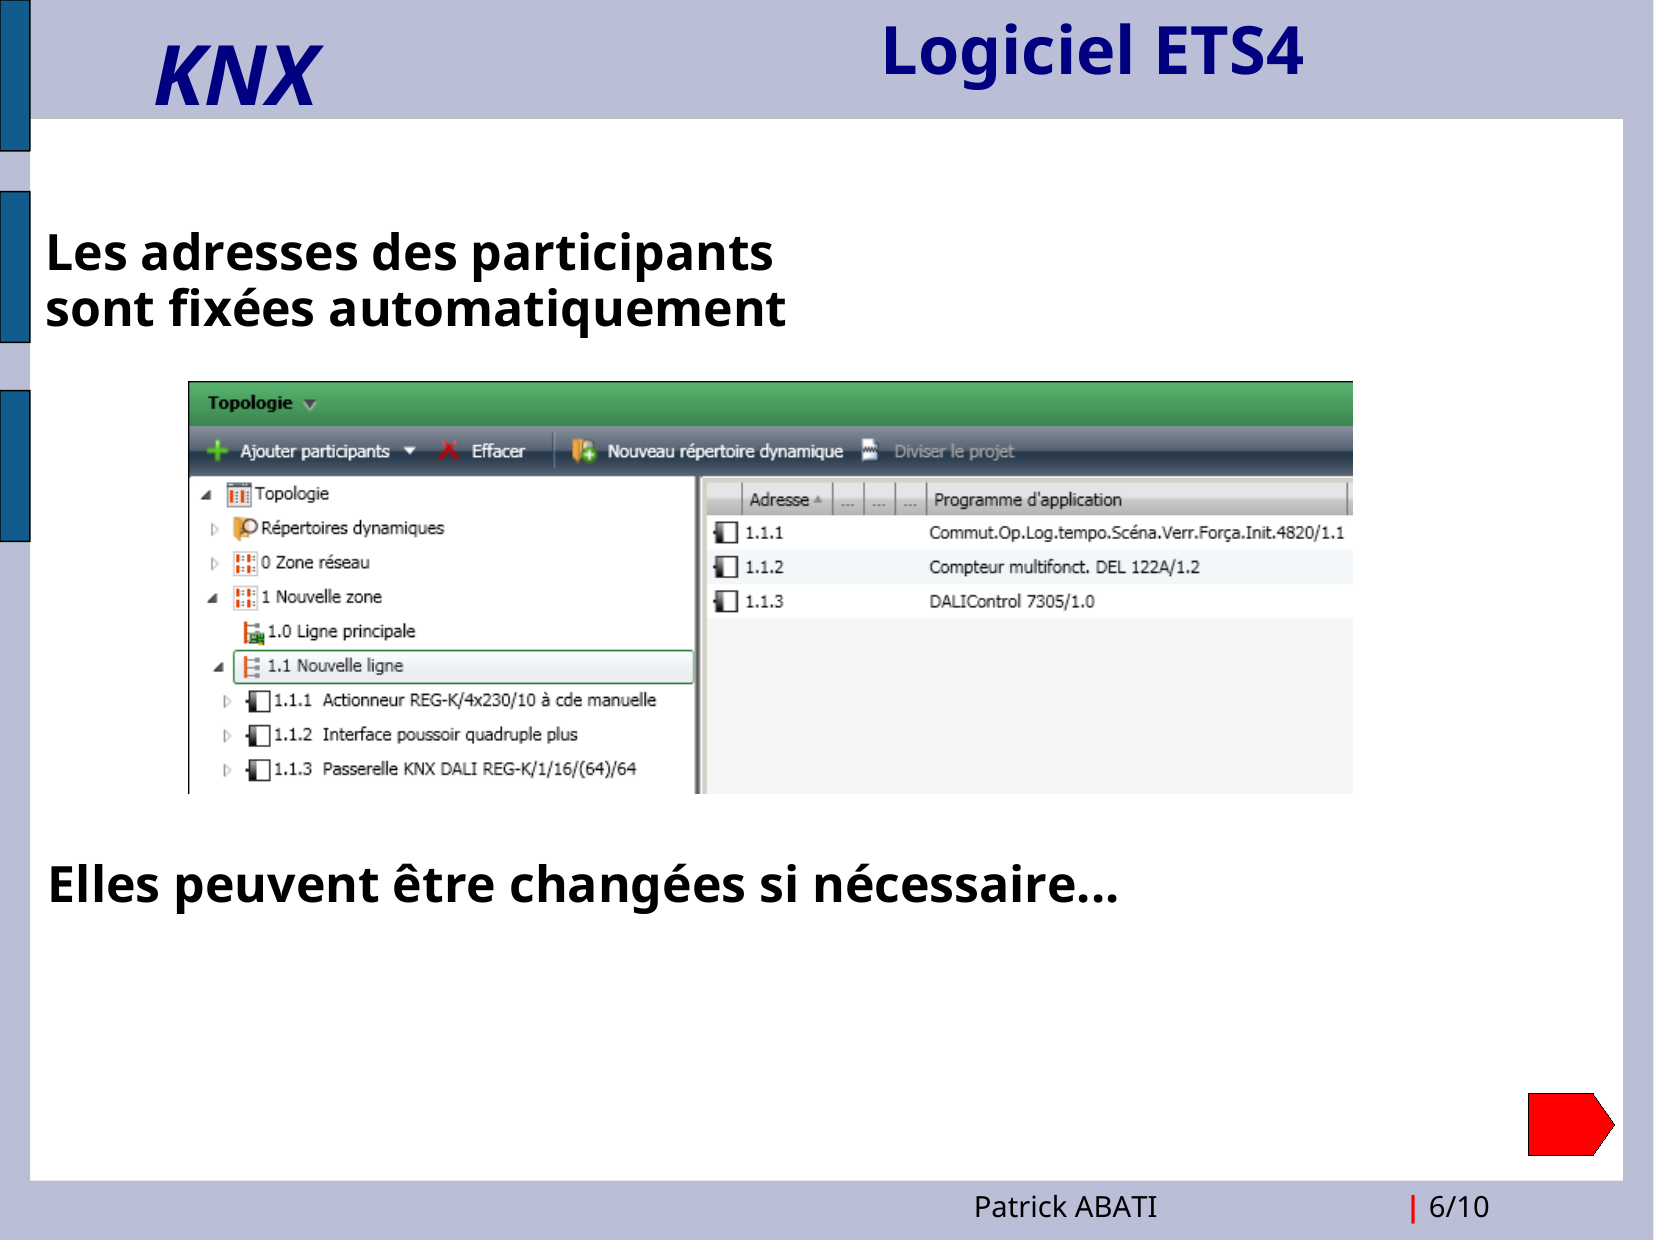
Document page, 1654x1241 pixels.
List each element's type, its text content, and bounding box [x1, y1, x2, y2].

text_box [1528, 1093, 1615, 1156]
picture [188, 381, 1353, 794]
text_box Elles peuvent être changées si nécessaire... [33, 850, 1593, 977]
text_box Les adresses des participants sont fixées automatiquement [30, 218, 1590, 345]
